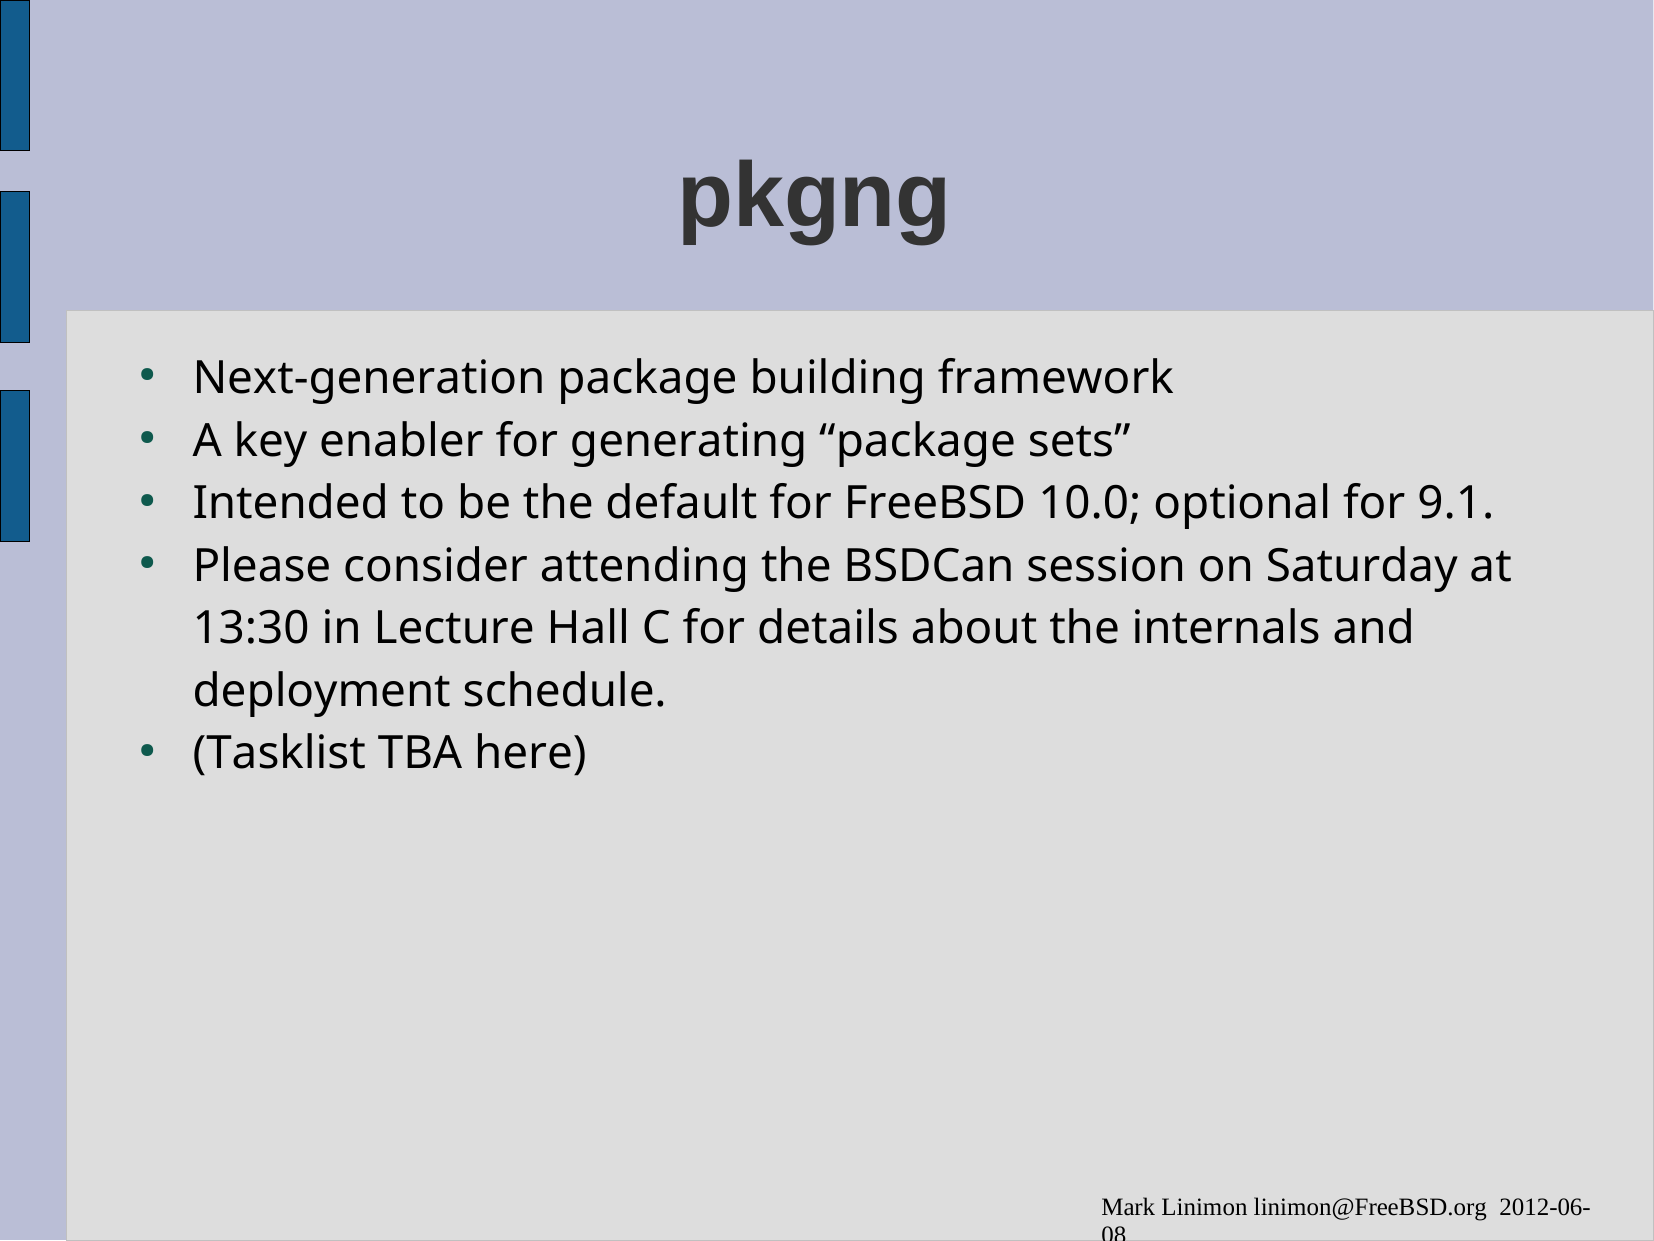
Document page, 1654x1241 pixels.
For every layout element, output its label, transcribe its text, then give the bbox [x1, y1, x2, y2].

text_box Mark Linimon linimon@FreeBSD.org 2012-06-08 [1101, 1193, 1616, 1222]
list Next-generation package building framework A key enabler for generating “package sets” Intended to be the default for FreeBSD 10.0; optional for 9.1. Please consider attending the BSDCan session on Saturday at 13:30 in Lecture Hall C for details about the internals and deployment schedule. (Tasklist TBA here) [121, 344, 1534, 1164]
title pkgng [121, 91, 1534, 299]
